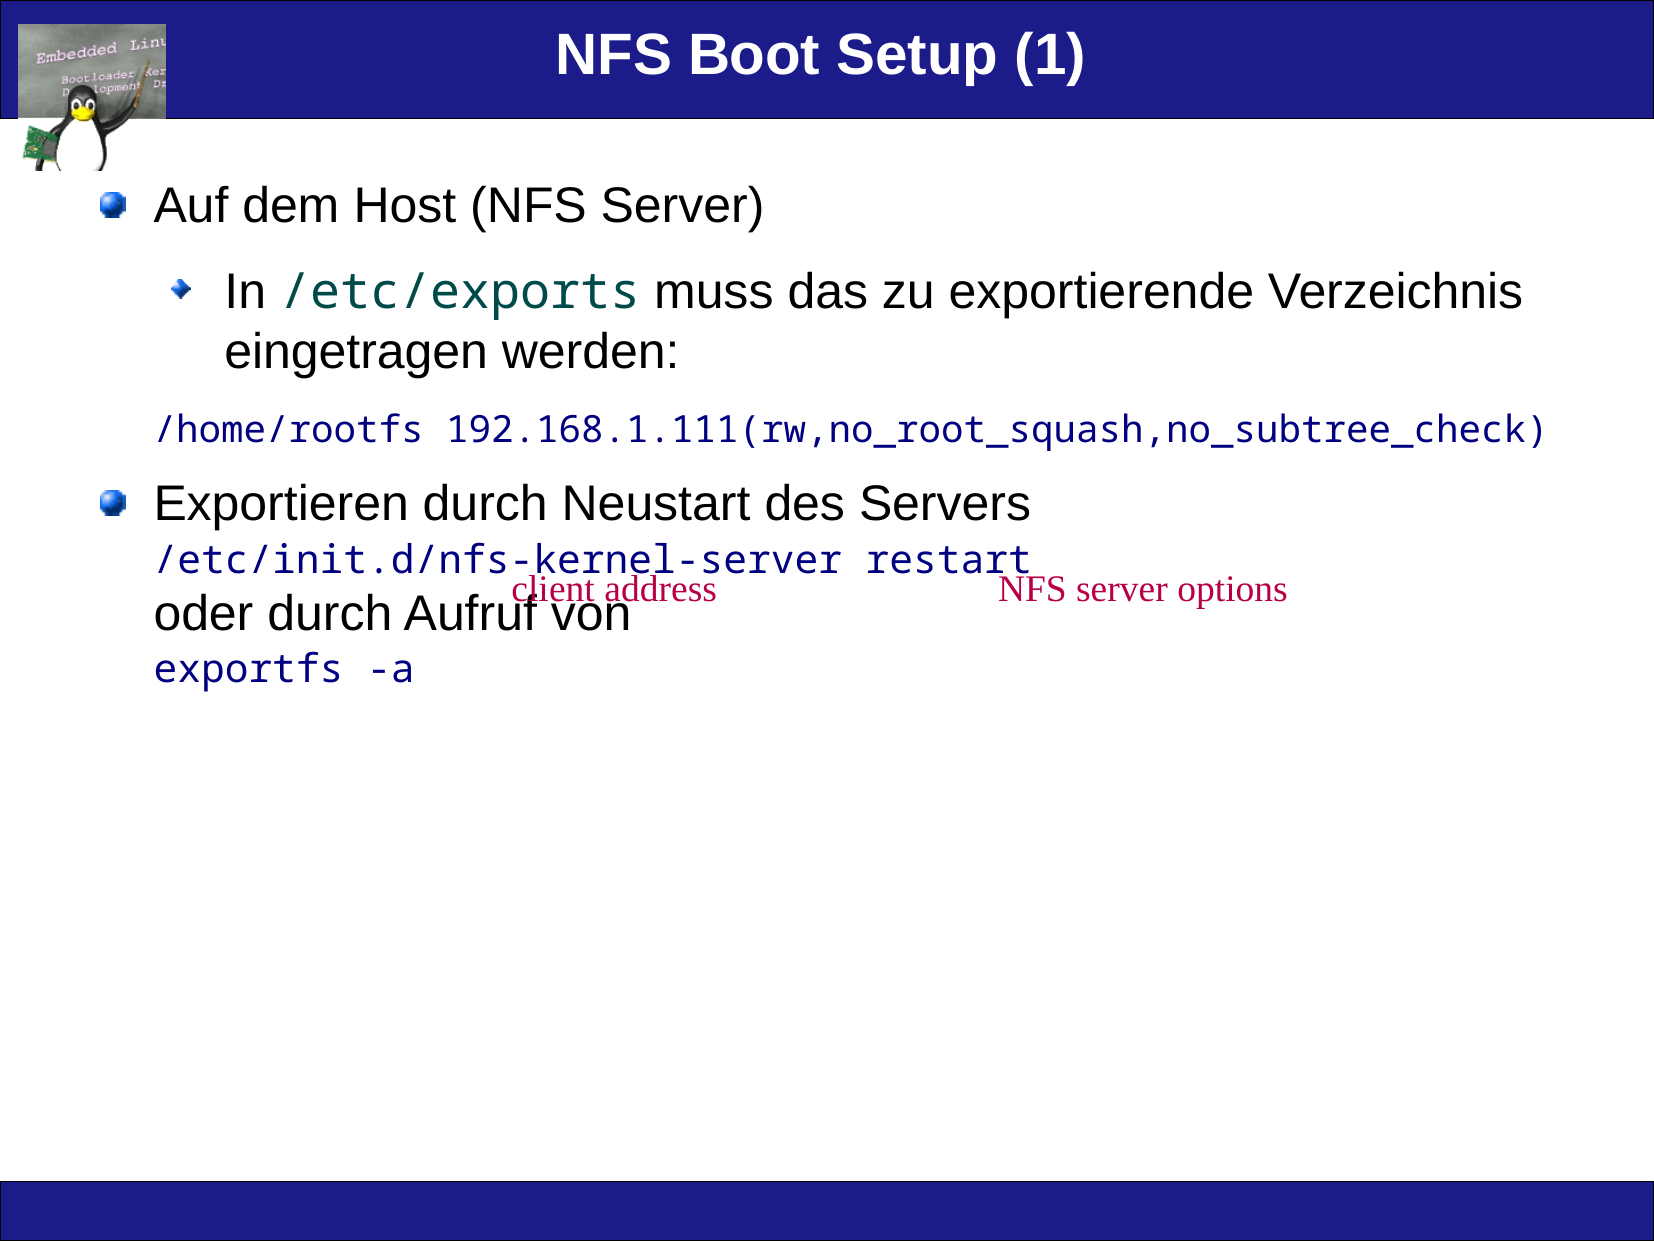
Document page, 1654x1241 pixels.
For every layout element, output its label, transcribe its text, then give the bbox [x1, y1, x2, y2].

list Auf dem Host (NFS Server) In /etc/exports muss das zu exportierende Verzeichnis eingetragen werden: /home/rootfs 192.168.1.111(rw,no_root_squash,no_subtree_check) Exportieren durch Neustart des Servers /etc/init.d/nfs-kernel-server restart oder durch Aufruf von exportfs -a [82, 177, 1571, 1123]
text_box client address [496, 560, 742, 626]
title NFS Boot Setup (1) [76, 19, 1565, 89]
text_box NFS server options [983, 561, 1303, 626]
picture [18, 24, 166, 171]
